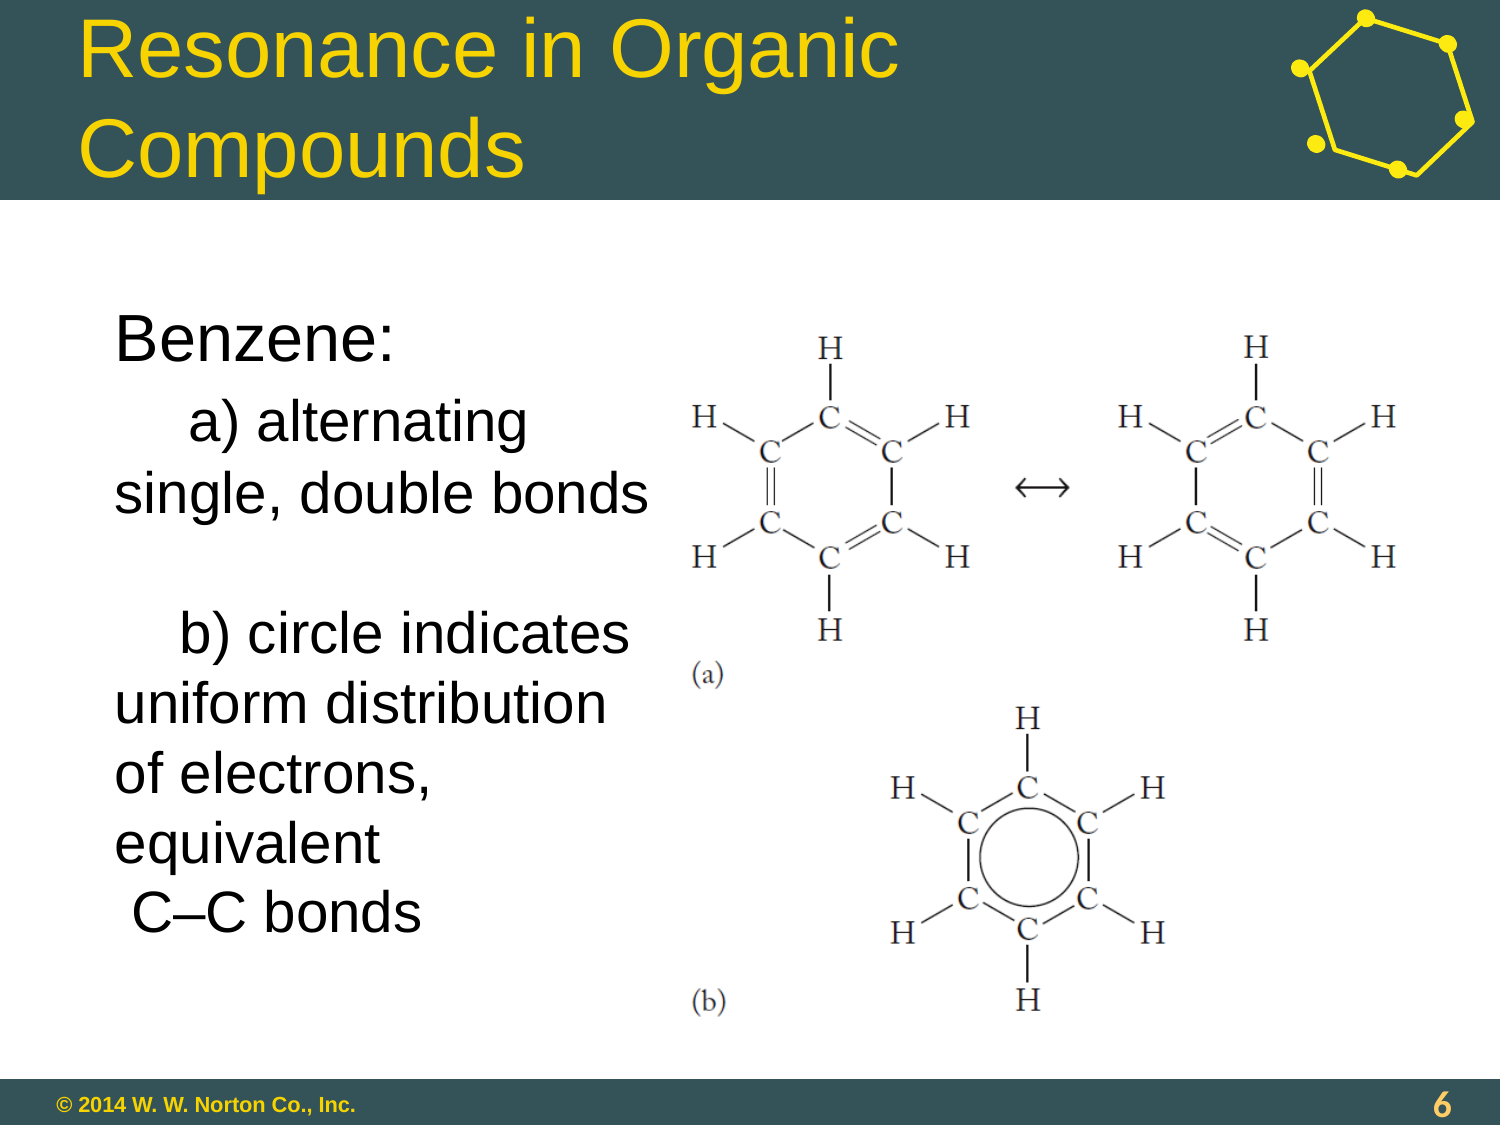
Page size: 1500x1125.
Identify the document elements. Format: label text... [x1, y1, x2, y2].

slide_number <number> [1417, 1076, 1468, 1125]
text_box Benzene: a) alternating single, double bonds b) circle indicates uniform distribution of electrons, equivalent C–C bonds [99, 287, 675, 953]
picture [676, 312, 1413, 1025]
title Resonance in Organic Compounds [62, 0, 1375, 188]
